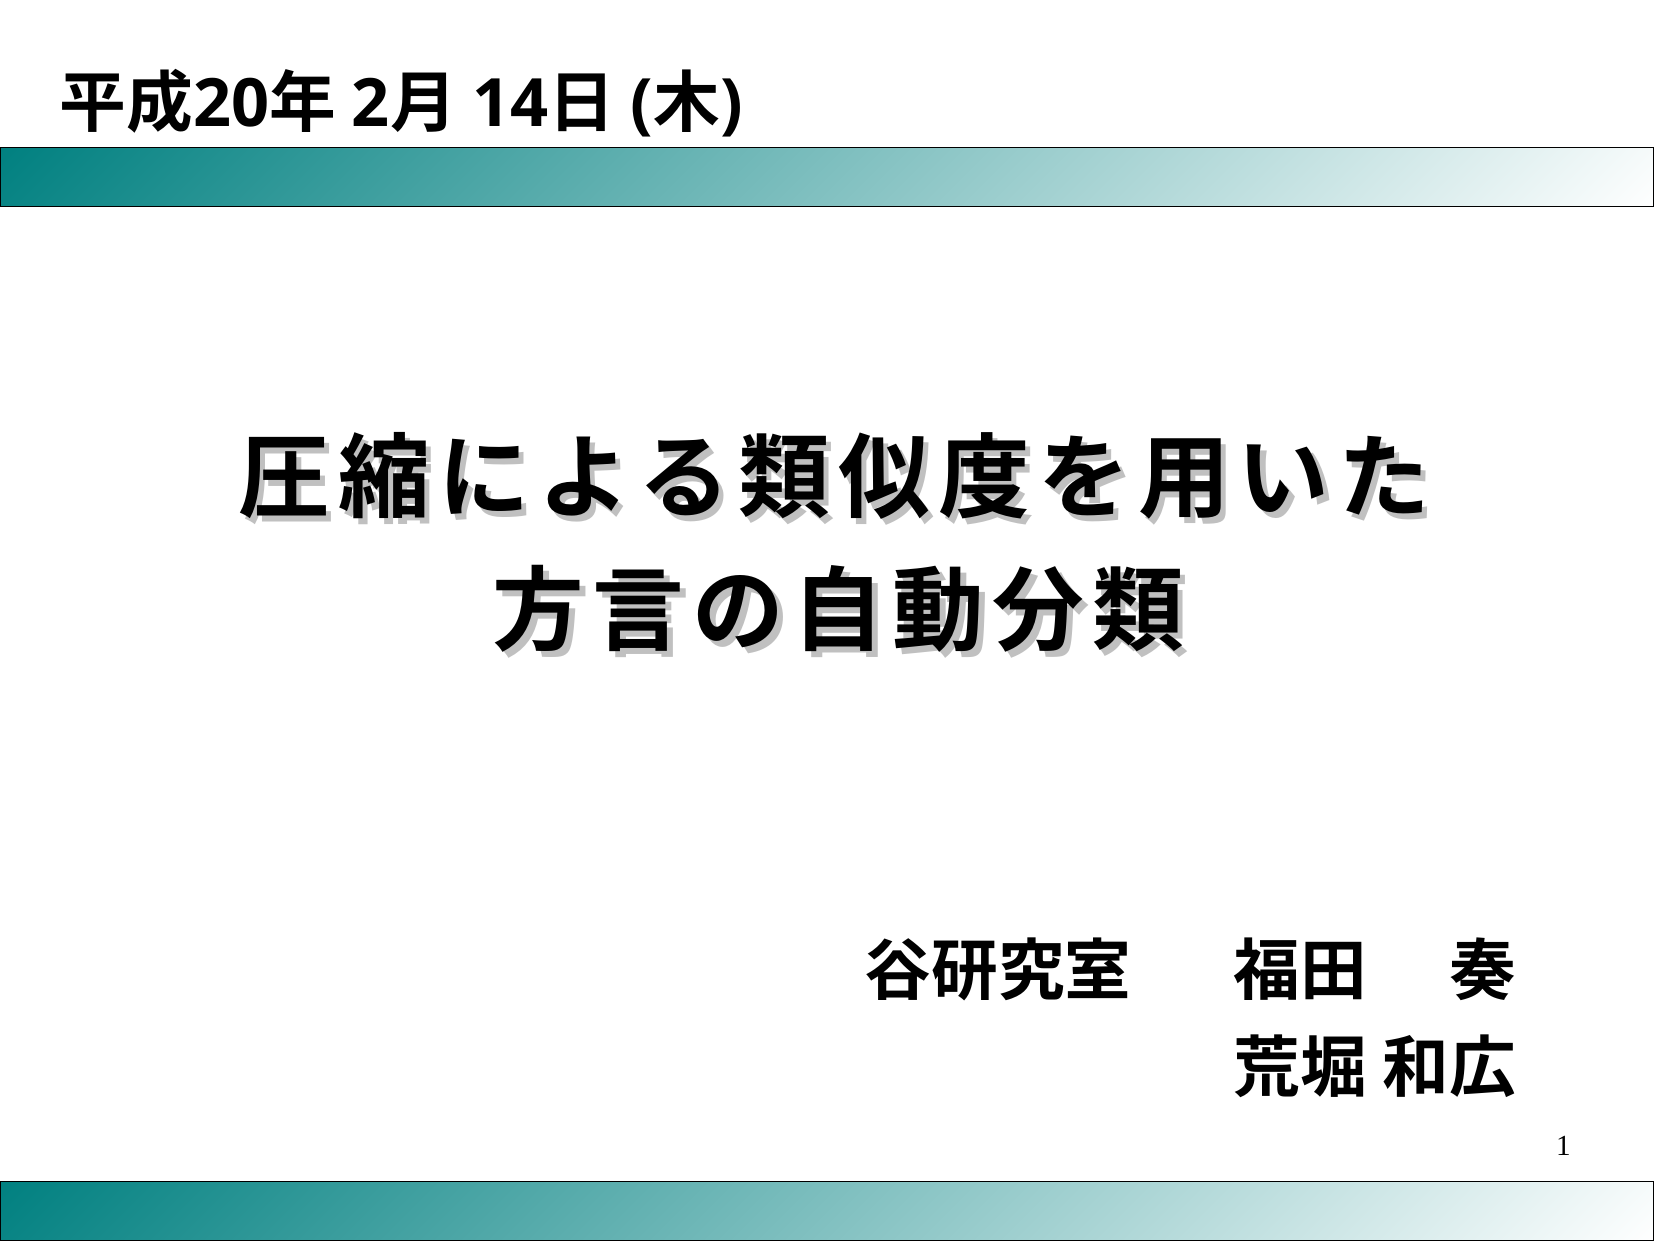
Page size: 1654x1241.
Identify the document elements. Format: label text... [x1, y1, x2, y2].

text_box 平成20年 2月 14日 (木) [44, 41, 775, 128]
text_box 谷研究室 福田 奏 荒堀 和広 [850, 909, 1531, 1068]
title 圧縮による類似度を用いた 方言の自動分類 [278, 438, 1399, 637]
text_box [0, 1181, 1654, 1241]
